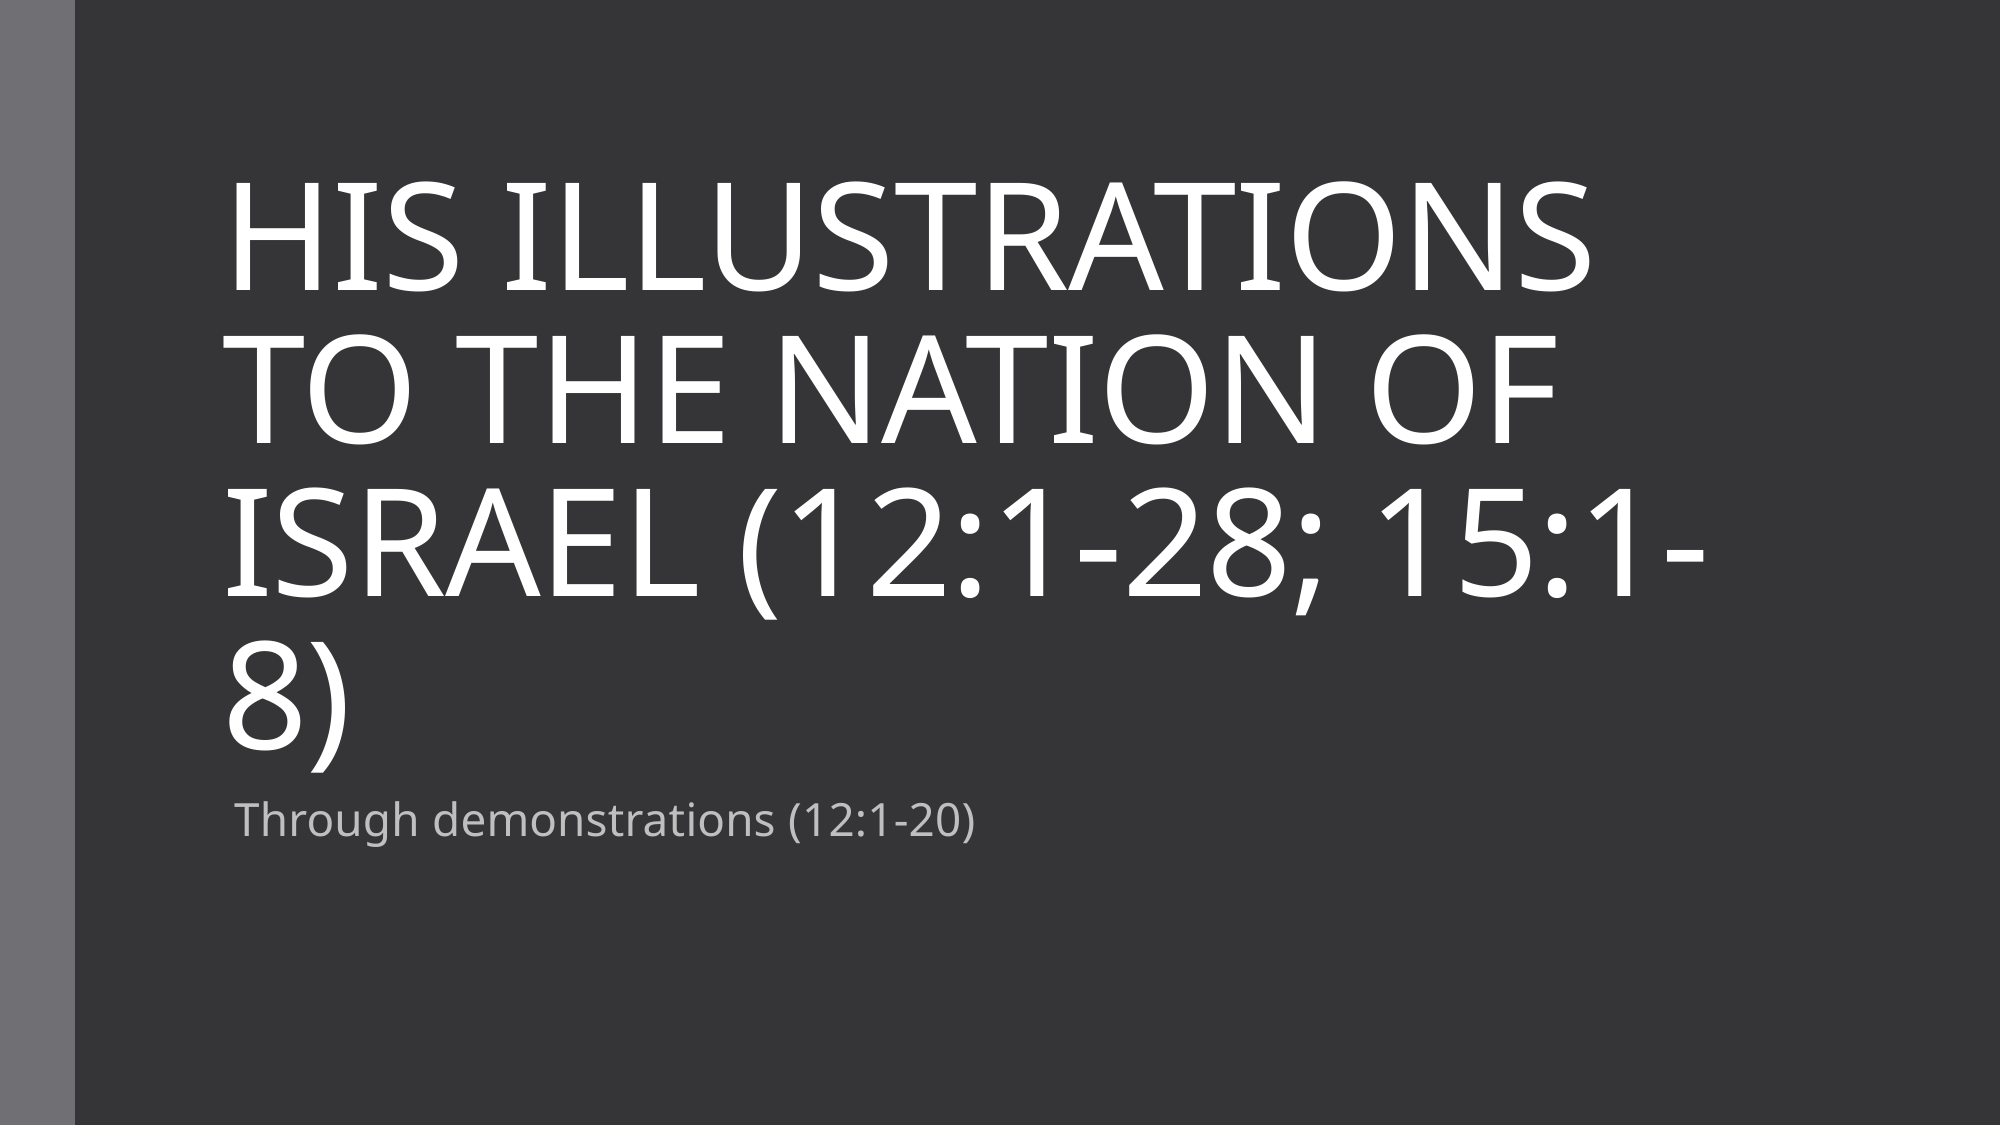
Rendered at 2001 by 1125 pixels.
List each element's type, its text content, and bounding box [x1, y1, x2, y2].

subtitle Through demonstrations (12:1-20) [206, 787, 1752, 1066]
title HIS ILLUSTRATIONS TO THE NATION OF ISRAEL (12:1-28; 15:1-8) [206, 124, 1752, 787]
